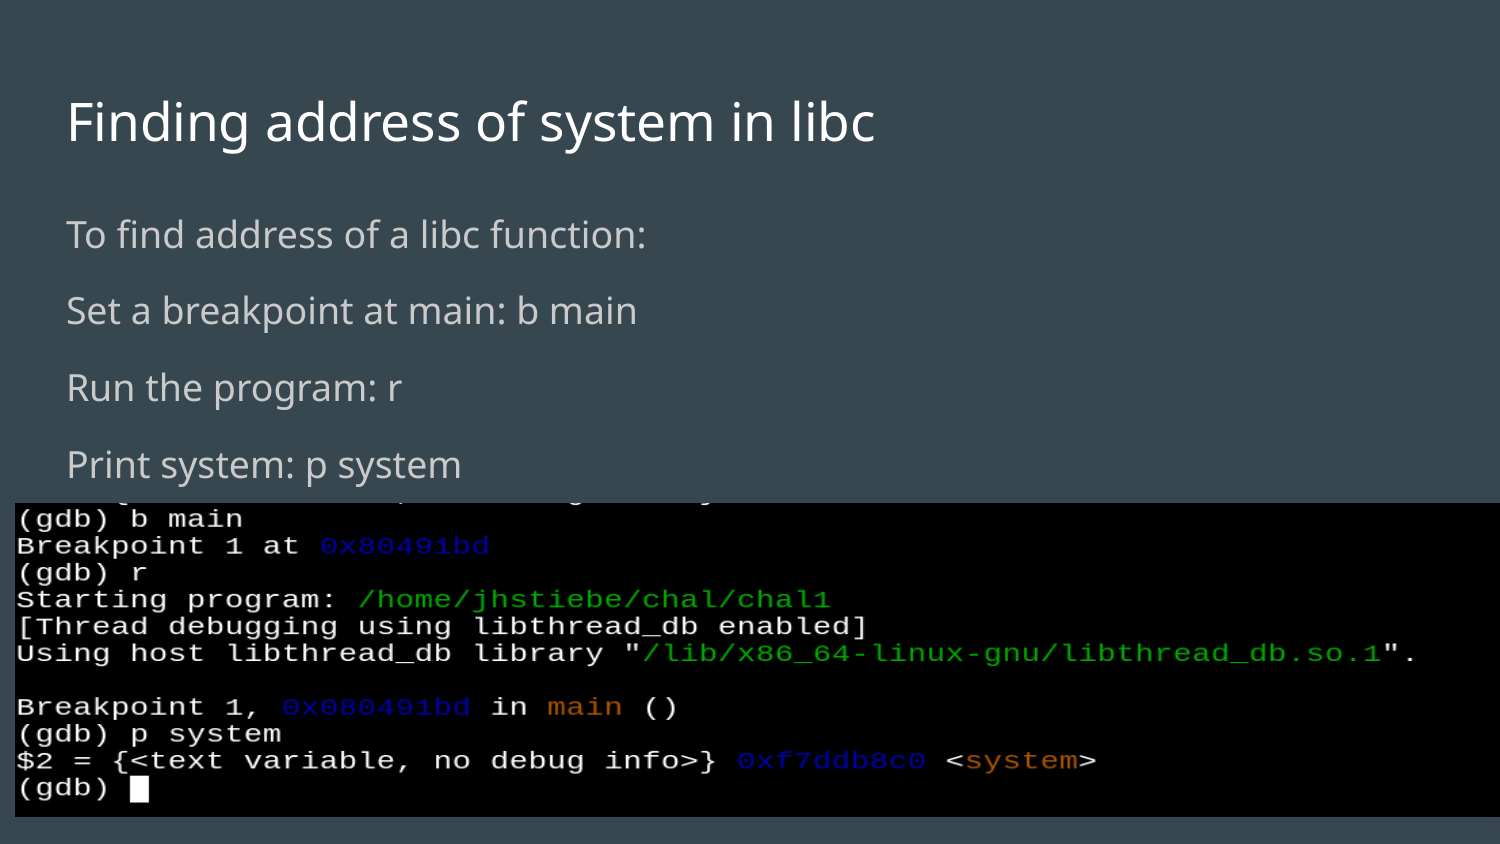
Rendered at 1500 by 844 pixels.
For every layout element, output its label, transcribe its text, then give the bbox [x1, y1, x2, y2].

title Finding address of system in libc [51, 72, 1449, 167]
picture [15, 503, 1500, 817]
list To find address of a libc function: Set a breakpoint at main: b main Run the program: r Print system: p system [51, 189, 1449, 503]
